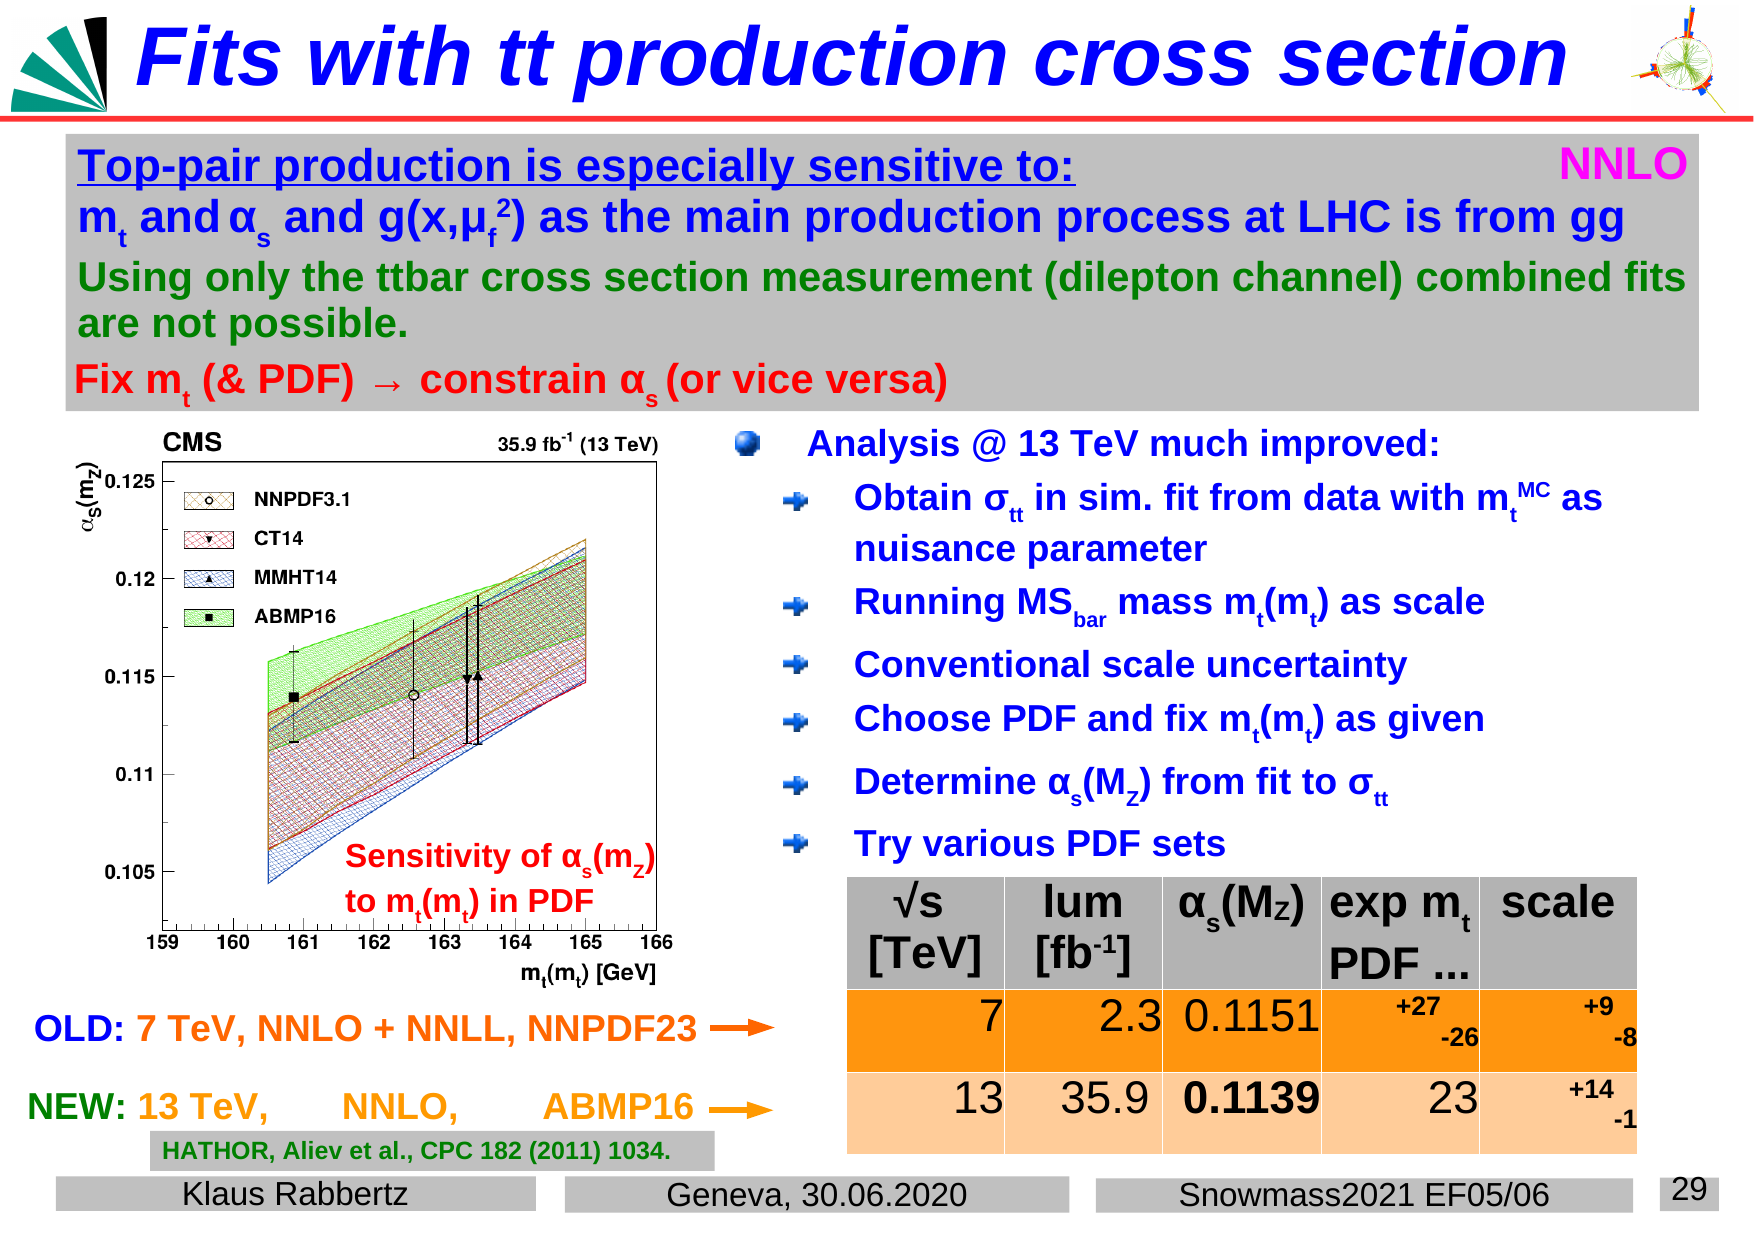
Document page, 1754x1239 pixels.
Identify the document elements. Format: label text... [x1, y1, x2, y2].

text_box NNLO [1547, 132, 1701, 196]
text_box Sensitivity of αs(mZ) to mt(mt) in PDF [333, 831, 668, 934]
table_cell 13 [847, 1073, 1004, 1154]
table_cell 2.3 [1005, 990, 1162, 1072]
text_box HATHOR, Aliev et al., CPC 182 (2011) 1034. [150, 1130, 715, 1171]
text_box OLD: 7 TeV, NNLO + NNLL, NNPDF23 [21, 1002, 722, 1056]
table_cell +9-8 [1480, 990, 1637, 1072]
picture [1631, 5, 1739, 113]
table_cell 0.1139 [1163, 1073, 1321, 1154]
table_header scale [1480, 877, 1637, 989]
table_cell 0.1151 [1163, 990, 1321, 1072]
text_box Fix mt (& PDF) → constrain αs (or vice versa) [61, 349, 961, 419]
table_cell 35.9 [1005, 1073, 1162, 1154]
text_box Top-pair production is especially sensitive to: mt and αs and g(x,μf2) as the main production process at LHC is from gg Using only the ttbar cross section measurement (dilepton channel) combined fits are not possible. [65, 133, 1699, 412]
table_cell +27-26 [1322, 990, 1479, 1072]
table_header exp mt PDF ... [1322, 877, 1479, 989]
table_header √s [TeV] [847, 877, 1004, 989]
table_cell 23 [1322, 1073, 1479, 1154]
table_cell +14-1 [1480, 1073, 1637, 1154]
table_header lum [fb-1] [1005, 877, 1162, 989]
table_cell 7 [847, 990, 1004, 1072]
table_header αs(MZ) [1163, 877, 1321, 989]
picture [11, 17, 107, 113]
title Fits with tt production cross section [123, 0, 1606, 114]
list Analysis @ 13 TeV much improved: Obtain σtt in sim. fit from data with mtMC as nuisance parameter Running MSbar mass mt(mt) as scale Conventional scale uncertainty Choose PDF and fix mt(mt) as given Determine αs(MZ) from fit to σtt Try various PDF sets [724, 422, 1718, 865]
text_box NEW: 13 TeV, NNLO, ABMP16 [15, 1080, 707, 1140]
picture [72, 423, 691, 1001]
